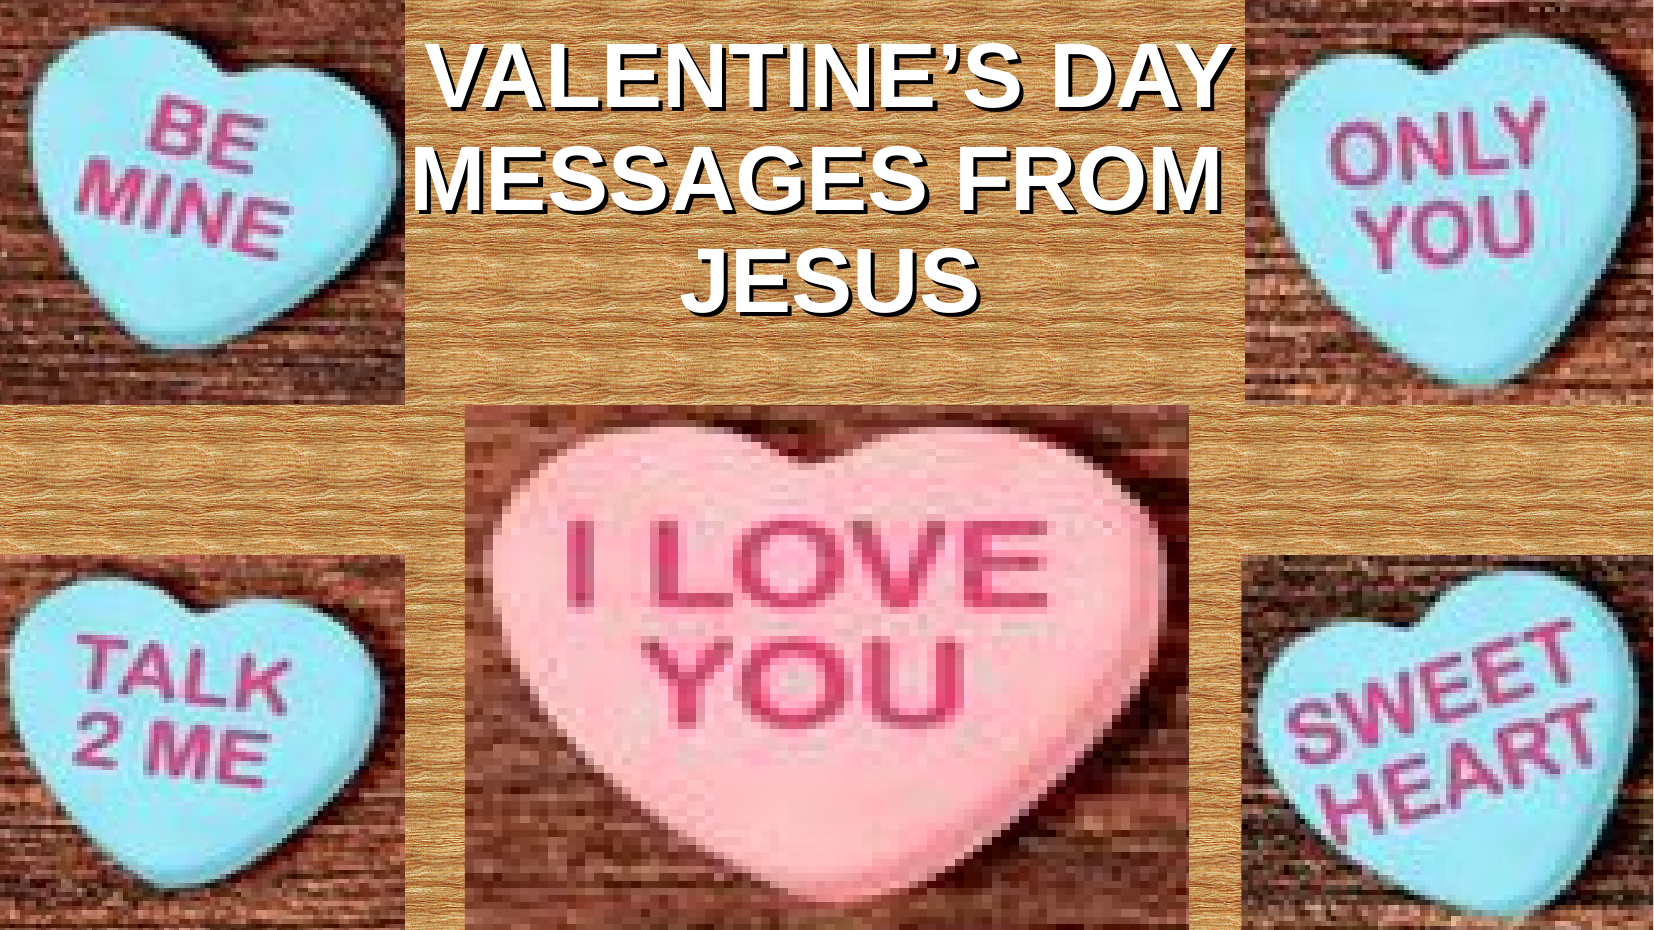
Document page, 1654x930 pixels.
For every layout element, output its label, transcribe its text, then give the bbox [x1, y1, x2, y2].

picture [0, 0, 1654, 930]
title VALENTINE’S DAY MESSAGES FROM JESUS [406, 24, 1245, 333]
